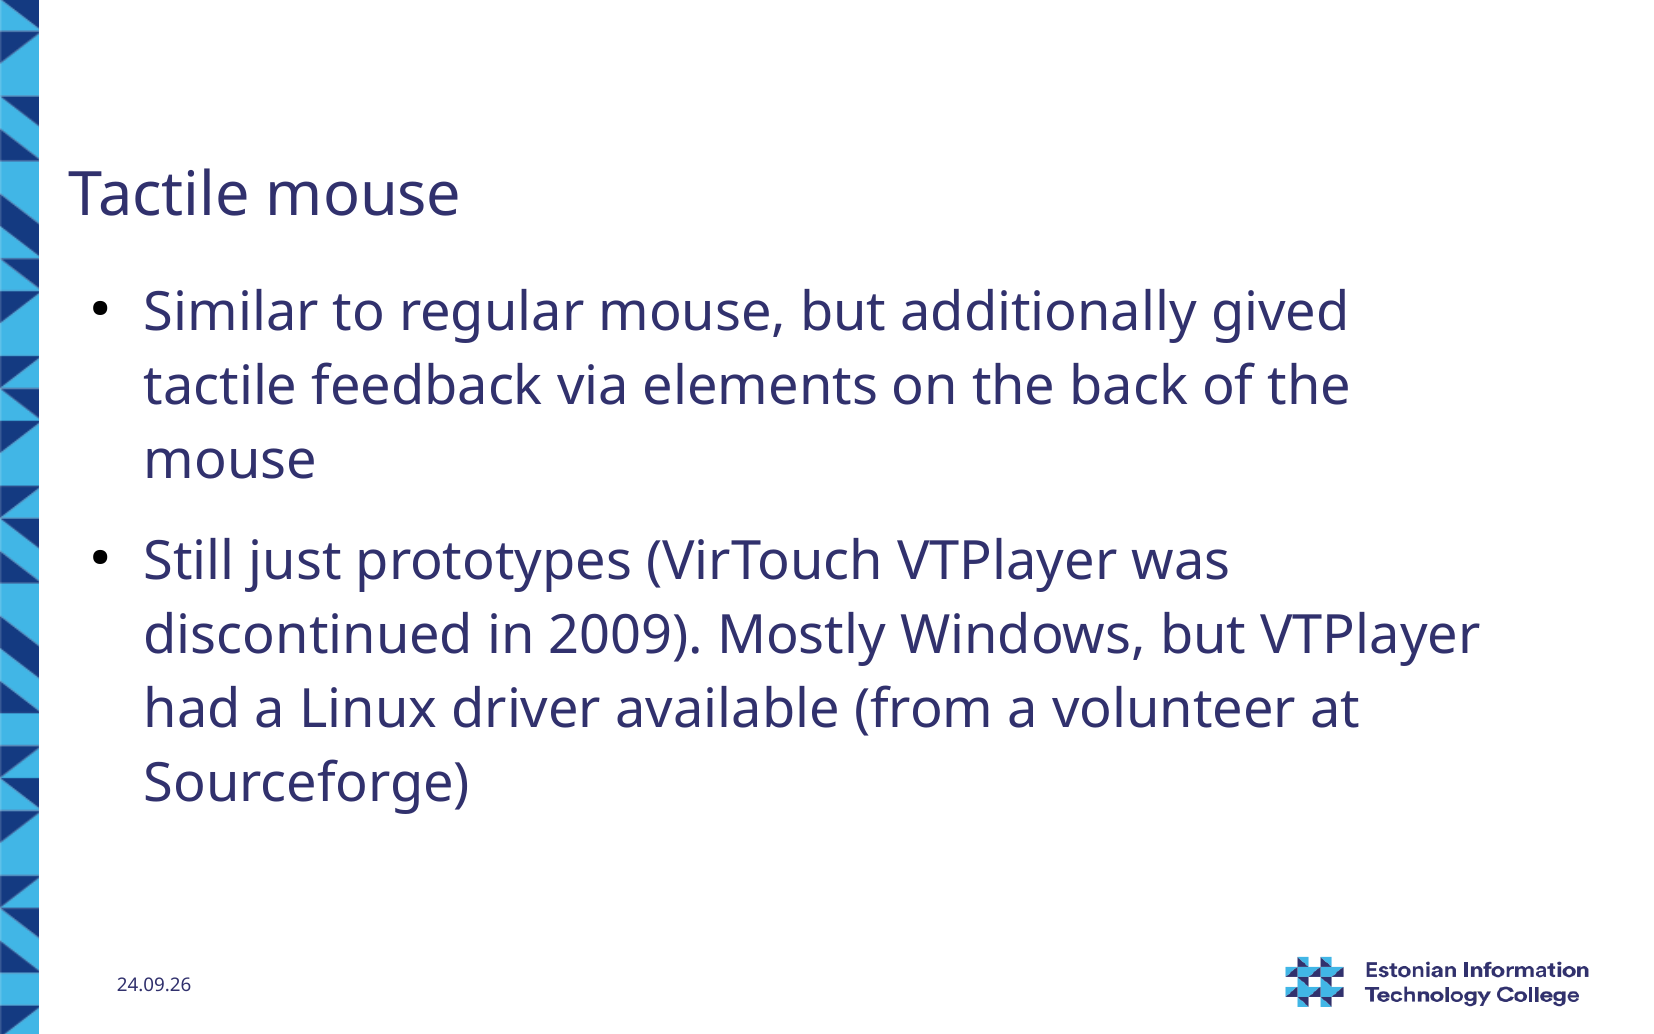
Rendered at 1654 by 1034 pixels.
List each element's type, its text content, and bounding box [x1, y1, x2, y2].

list Similar to regular mouse, but additionally gived tactile feedback via elements on the back of the mouse Still just prototypes (VirTouch VTPlayer was discontinued in 2009). Mostly Windows, but VTPlayer had a Linux driver available (from a volunteer at Sourceforge) [72, 272, 1485, 959]
title Tactile mouse [68, 105, 1205, 278]
